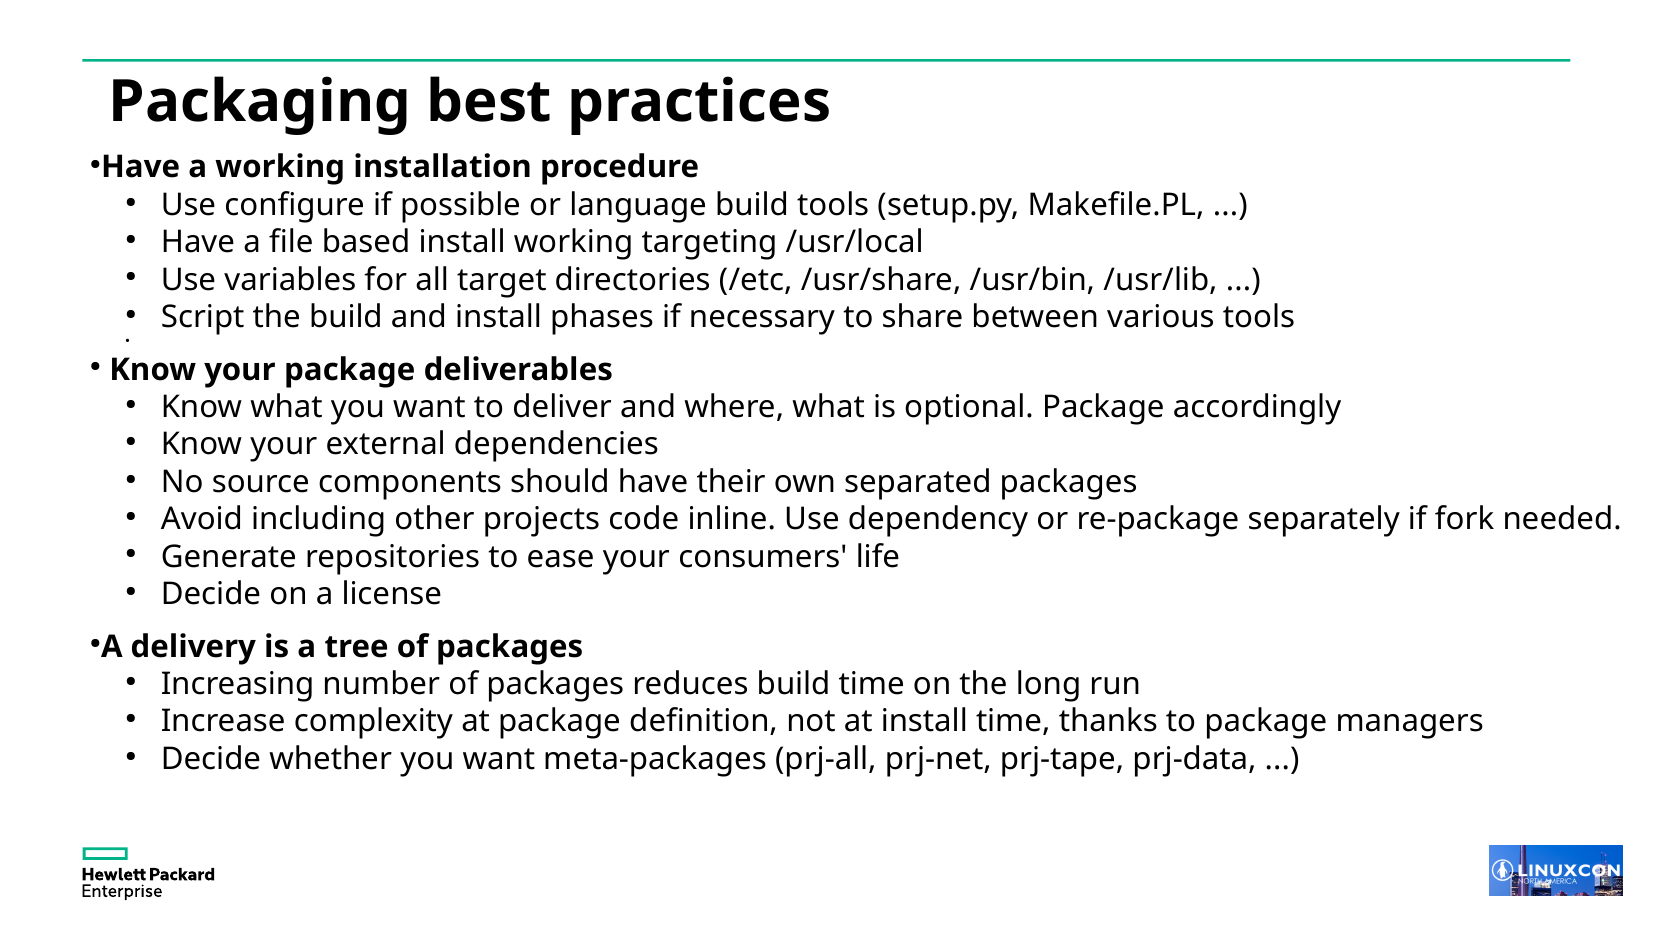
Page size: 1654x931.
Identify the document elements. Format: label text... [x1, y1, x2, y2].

picture [1489, 873, 1623, 896]
title Packaging best practices [97, 55, 1513, 133]
text_box Have a working installation procedure Use configure if possible or language build tools (setup.py, Makefile.PL, ...) Have a file based install working targeting /usr/local Use variables for all target directories (/etc, /usr/share, /usr/bin, /usr/lib, ...) Script the build and install phases if necessary to share between various tools Know your package deliverables Know what you want to deliver and where, what is optional. Package accordingly Know your external dependencies No source components should have their own separated packages Avoid including other projects code inline. Use dependency or re-package separately if fork needed. Generate repositories to ease your consumers' life Decide on a license A delivery is a tree of packages Increasing number of packages reduces build time on the long run Increase complexity at package definition, not at install time, thanks to package managers Decide whether you want meta-packages (prj-all, prj-net, prj-tape, prj-data, ...) [78, 146, 1654, 873]
